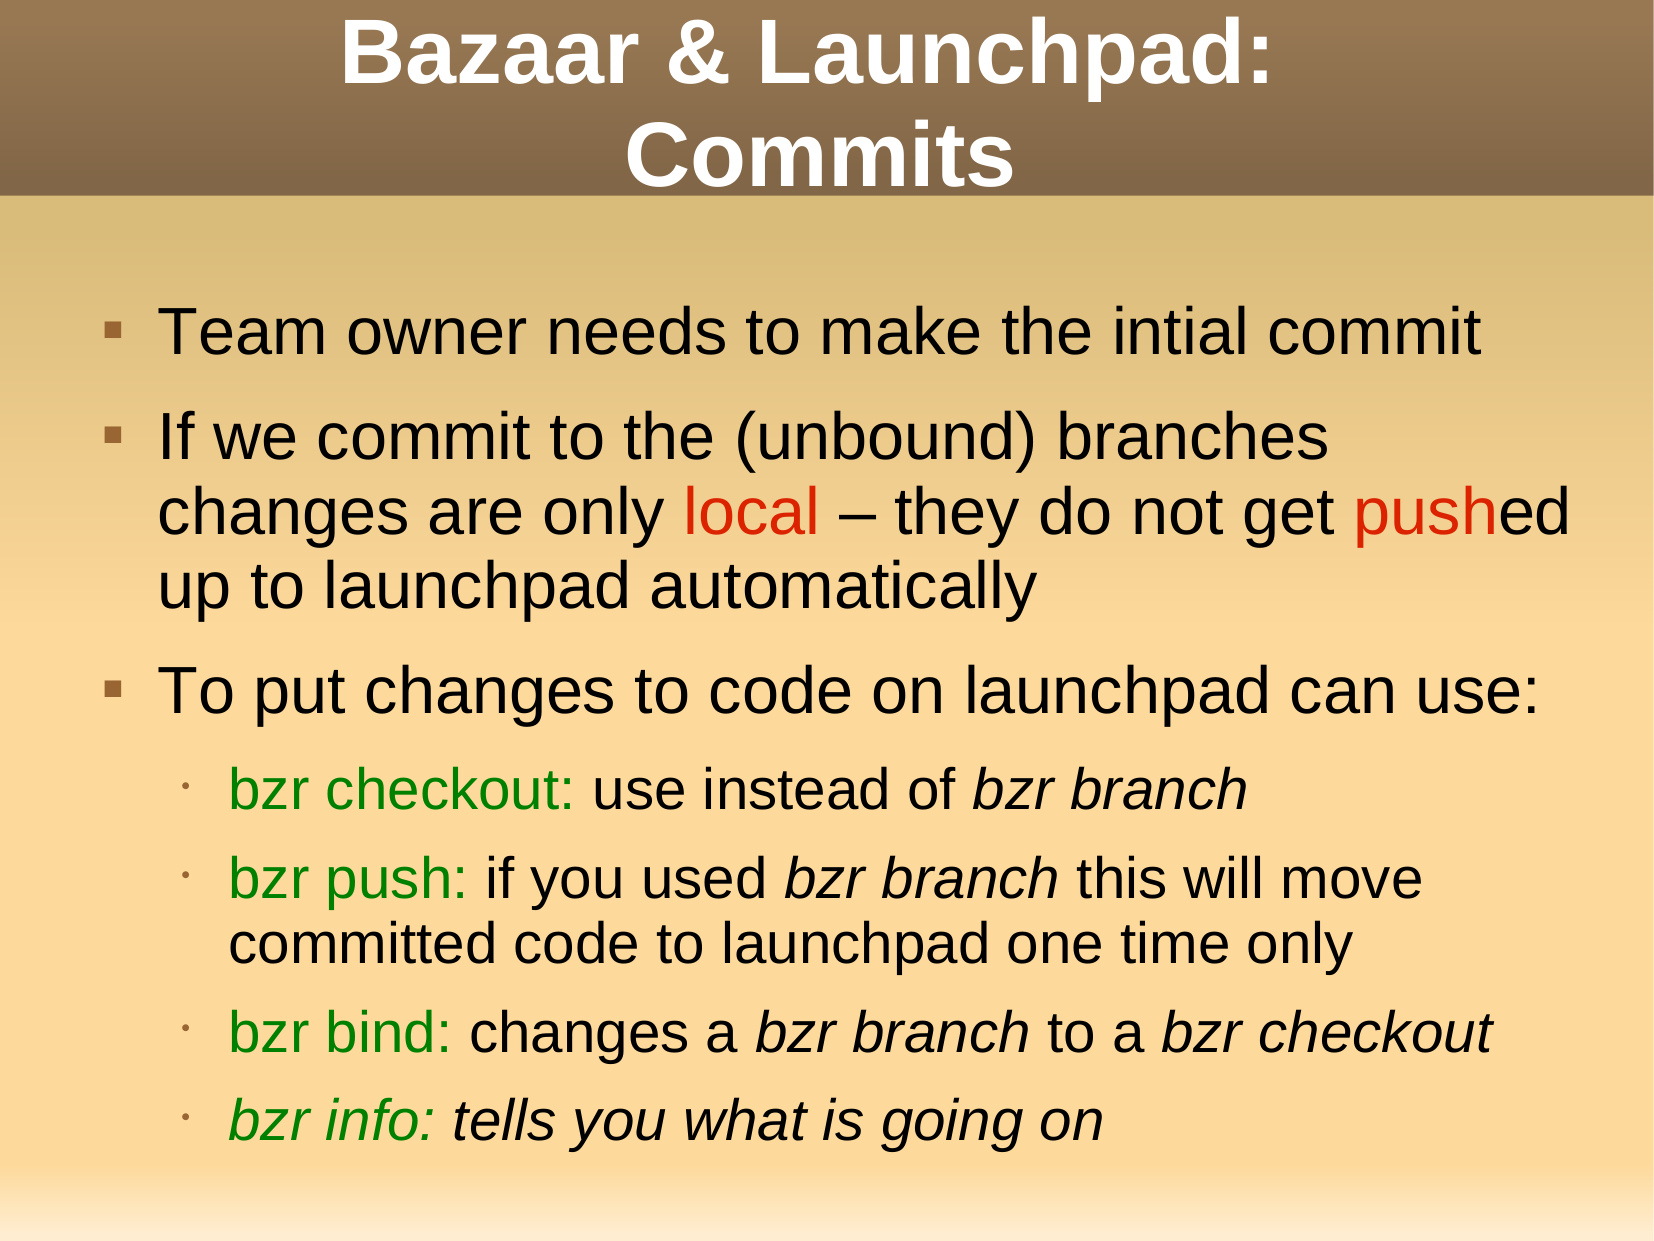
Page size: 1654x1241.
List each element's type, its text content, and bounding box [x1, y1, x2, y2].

list Team owner needs to make the intial commit If we commit to the (unbound) branches changes are only local – they do not get pushed up to launchpad automatically To put changes to code on launchpad can use: bzr checkout: use instead of bzr branch bzr push: if you used bzr branch this will move committed code to launchpad one time only bzr bind: changes a bzr branch to a bzr checkout bzr info: tells you what is going on [86, 294, 1576, 1153]
picture [0, 0, 1654, 1241]
title Bazaar & Launchpad: Commits [76, 1, 1565, 207]
